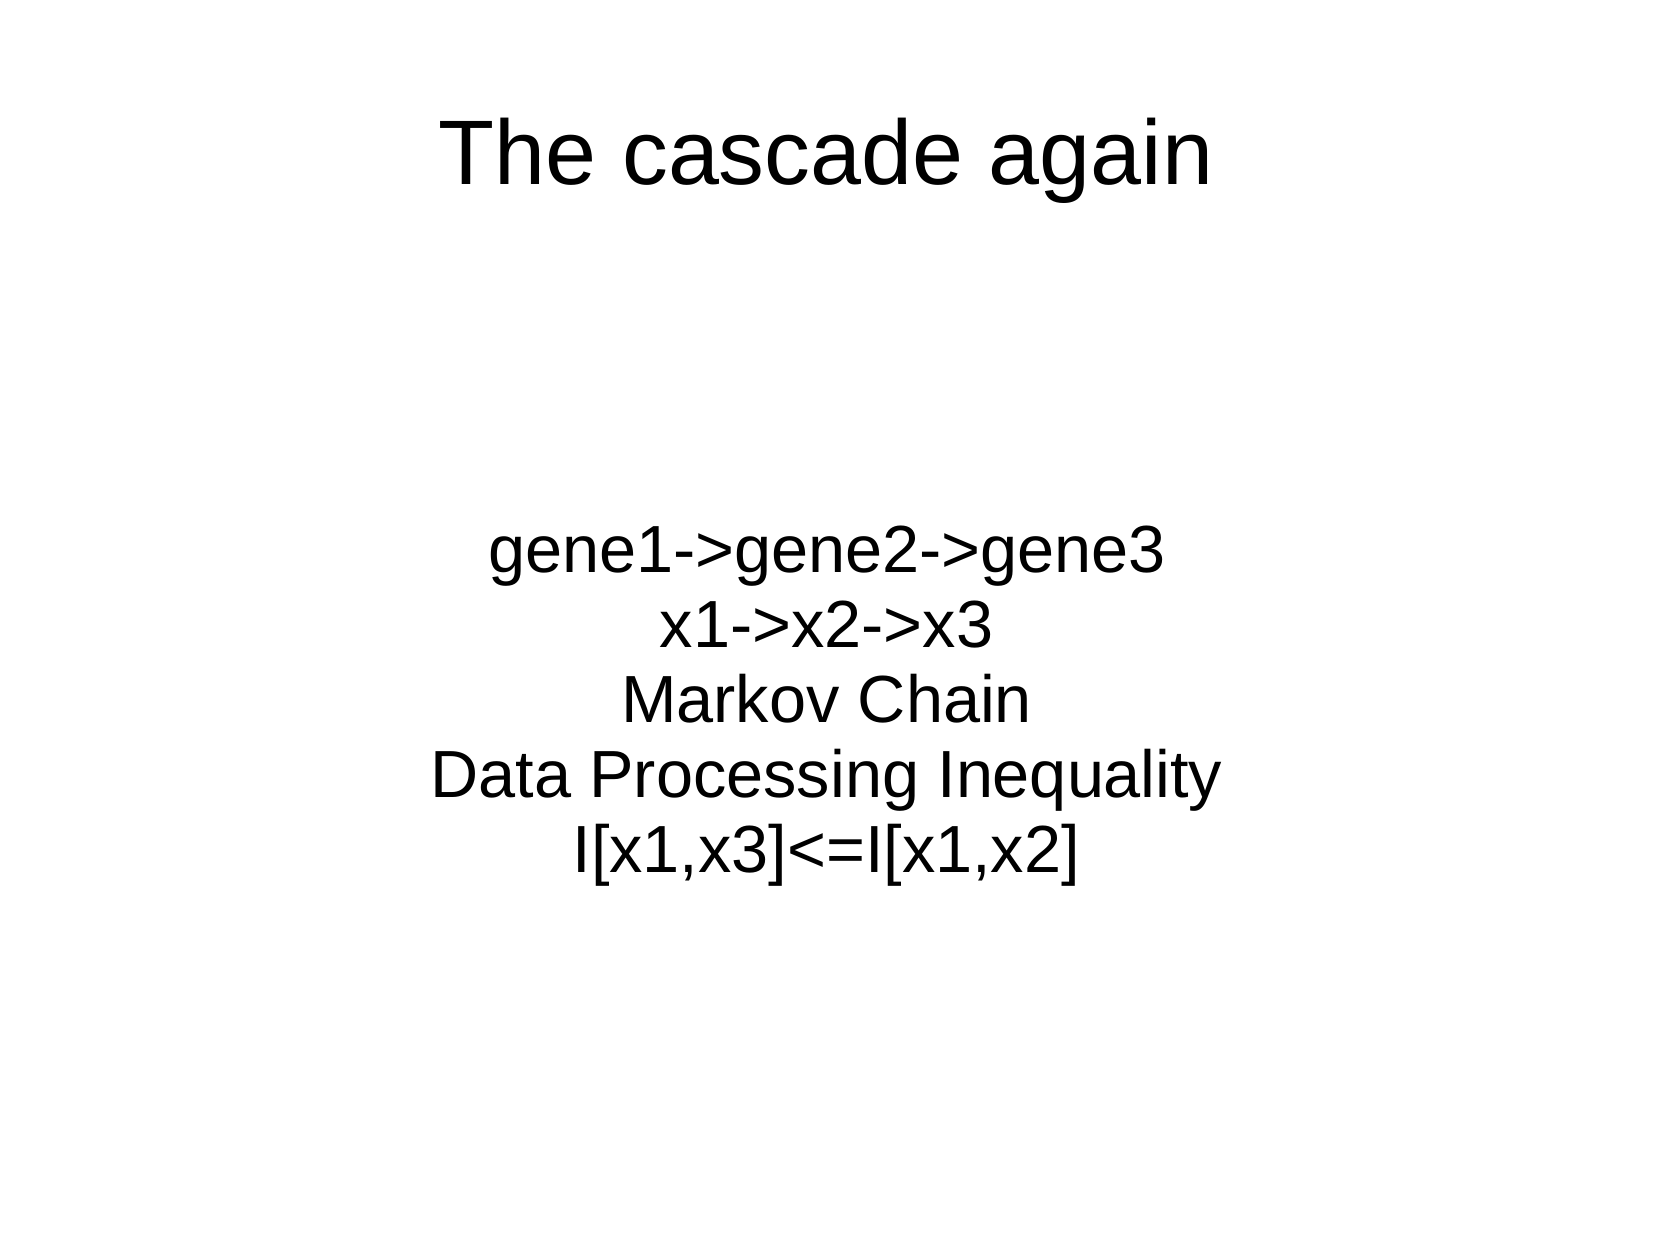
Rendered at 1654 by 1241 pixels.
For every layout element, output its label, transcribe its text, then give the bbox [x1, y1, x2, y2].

title The cascade again [82, 56, 1571, 250]
subtitle gene1->gene2->gene3 x1->x2->x3 Markov Chain Data Processing Inequality I[x1,x3]<=I[x1,x2] [82, 297, 1571, 1102]
